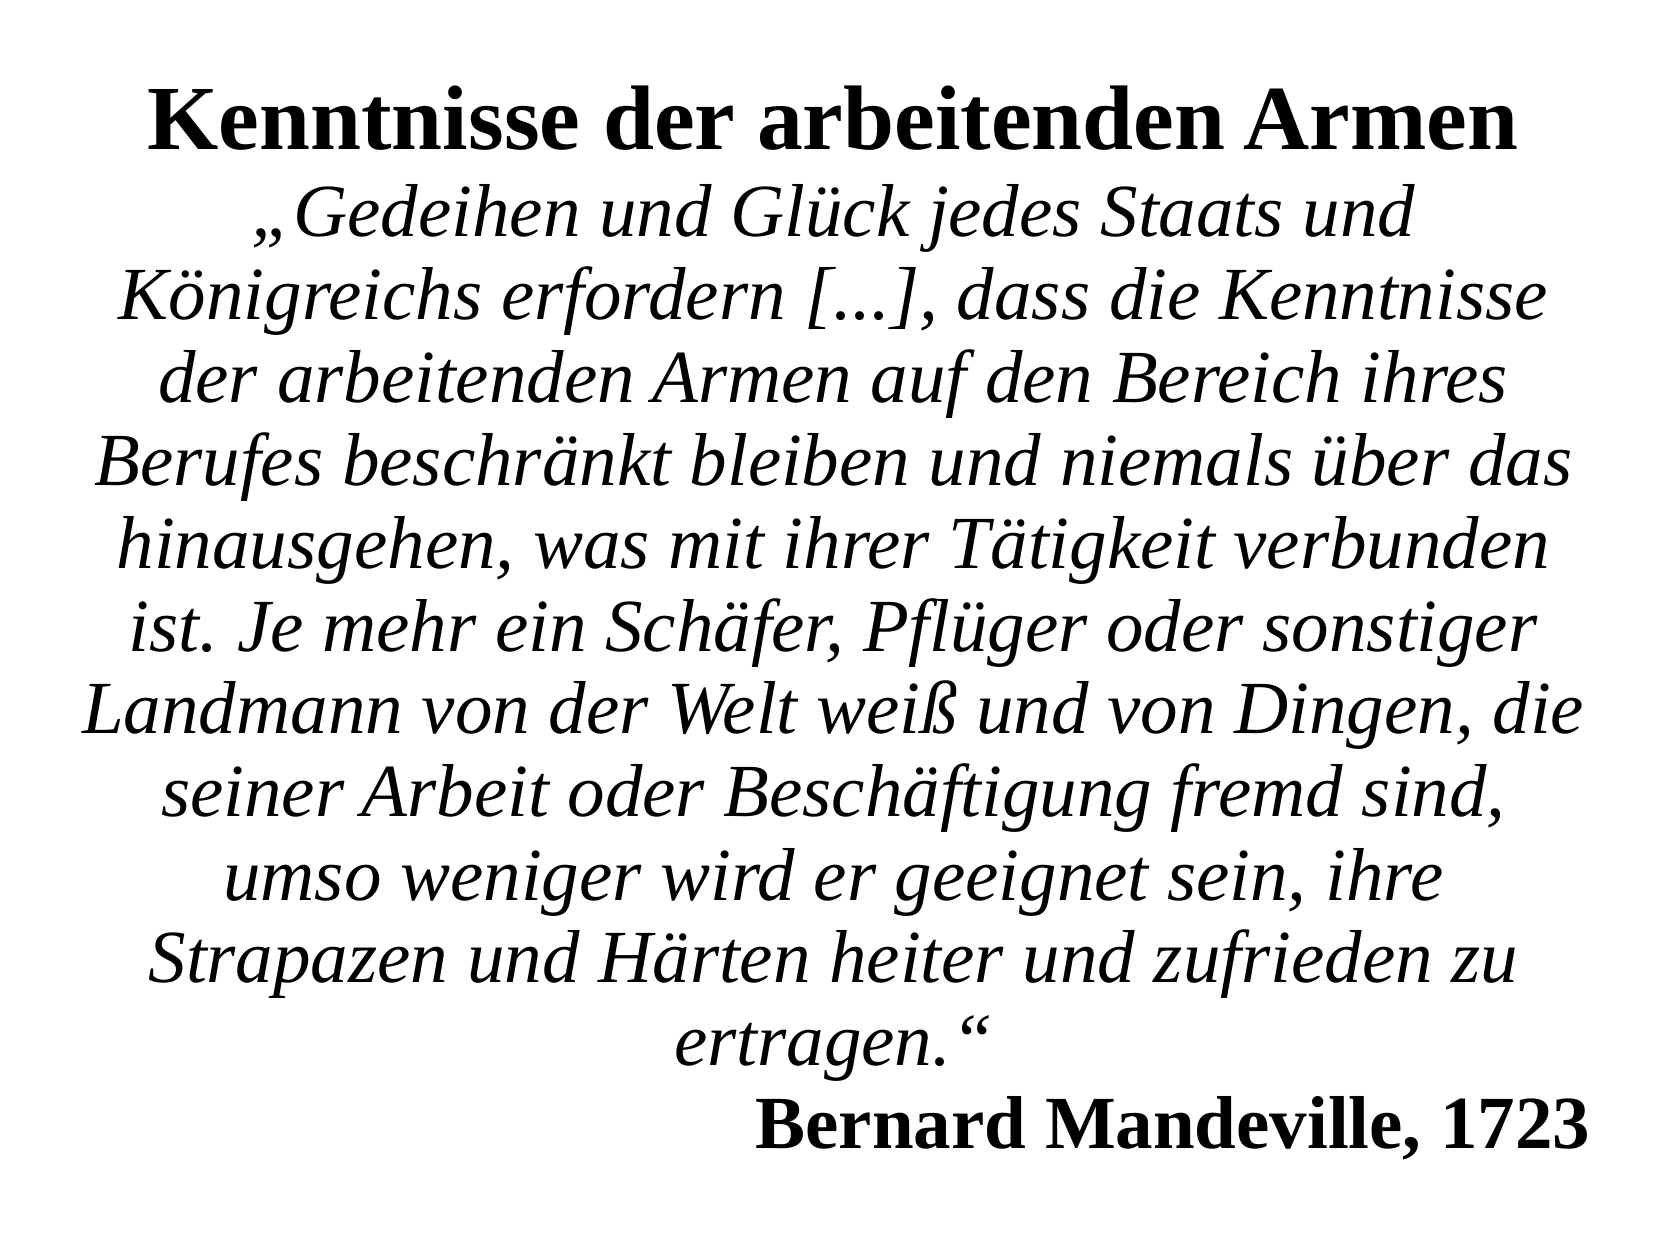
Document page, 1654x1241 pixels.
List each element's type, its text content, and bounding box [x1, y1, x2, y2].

text_box Kenntnisse der arbeitenden Armen „Gedeihen und Glück jedes Staats und Königreichs erfordern [...], dass die Kenntnisse der arbeitenden Armen auf den Bereich ihres Berufes beschränkt bleiben und niemals über das hinausgehen, was mit ihrer Tätigkeit verbunden ist. Je mehr ein Schäfer, Pflüger oder sonstiger Landmann von der Welt weiß und von Dingen, die seiner Arbeit oder Beschäftigung fremd sind, umso weniger wird er geeignet sein, ihre Strapazen und Härten heiter und zufrieden zu ertragen.“ Bernard Mandeville, 1723 [61, 60, 1606, 1177]
